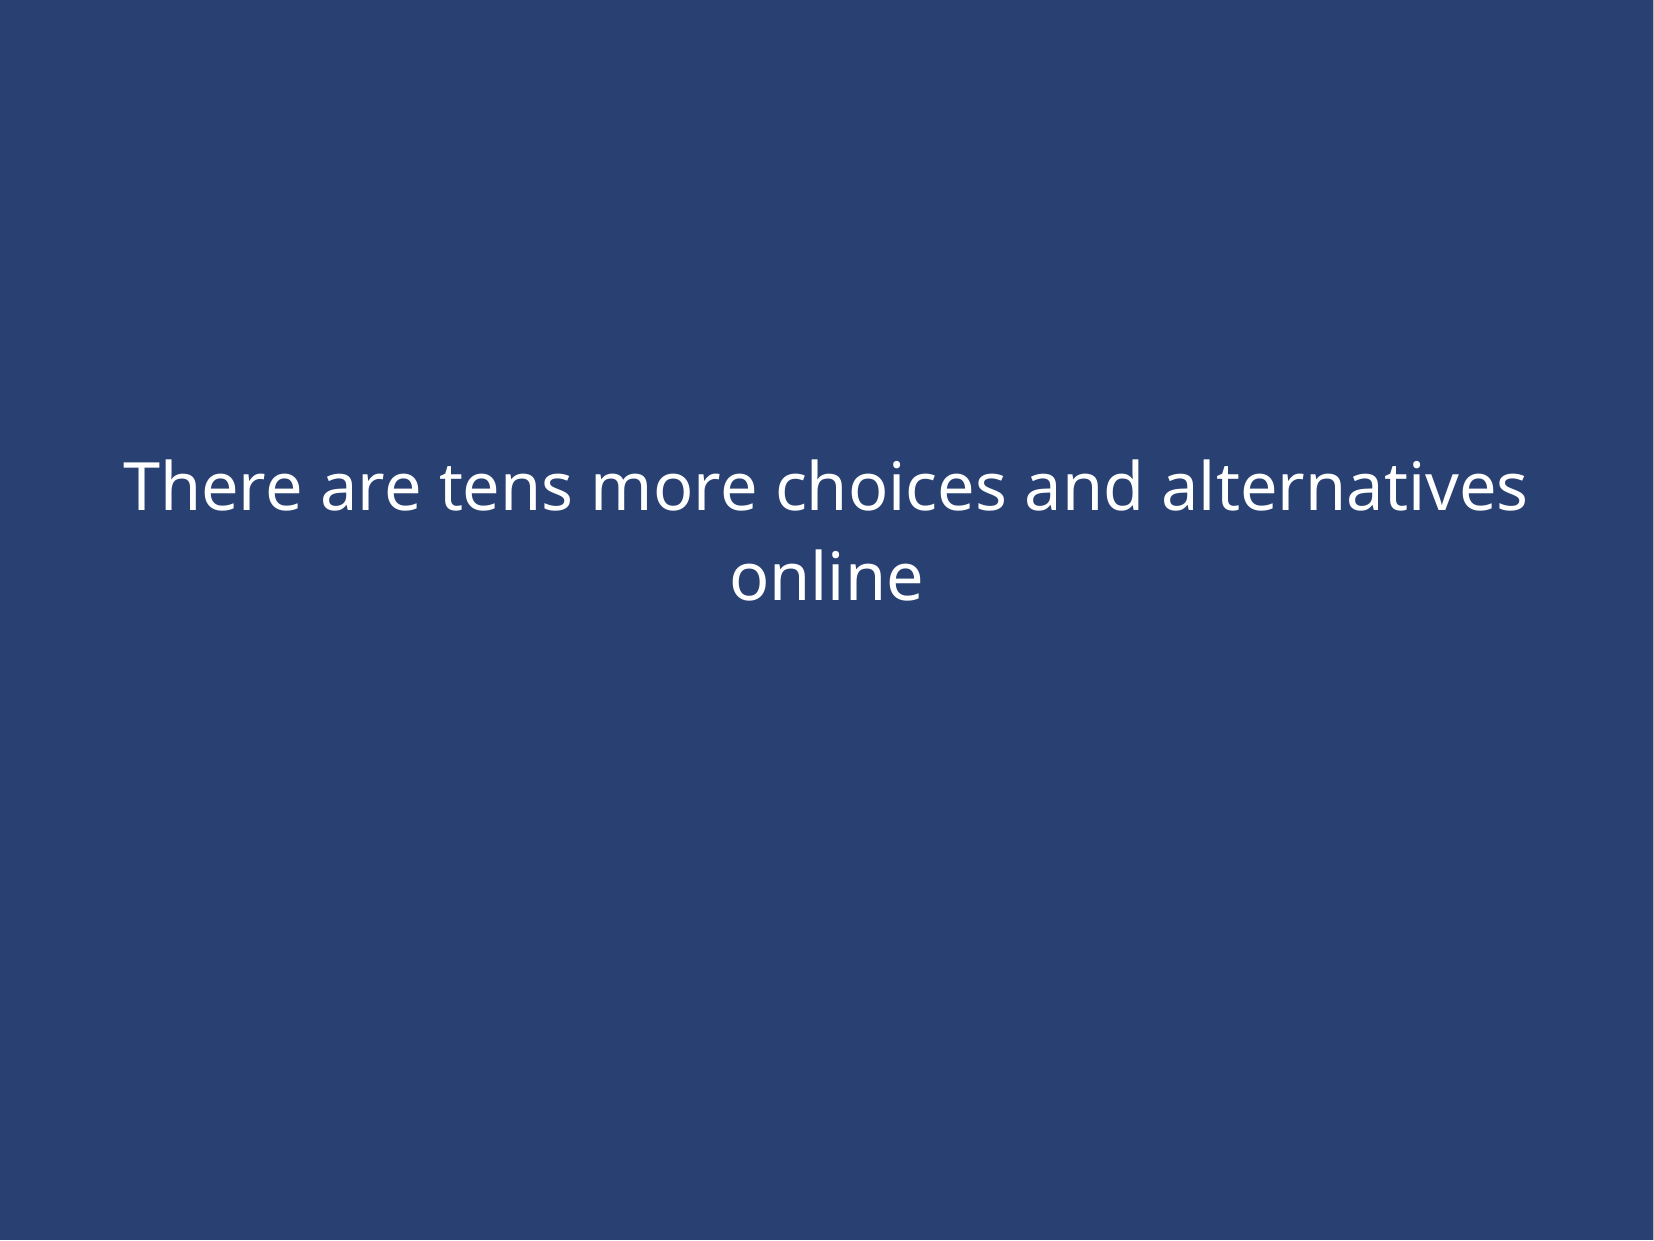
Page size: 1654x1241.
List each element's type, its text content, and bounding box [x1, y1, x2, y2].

subtitle There are tens more choices and alternatives online [82, 49, 1571, 1109]
